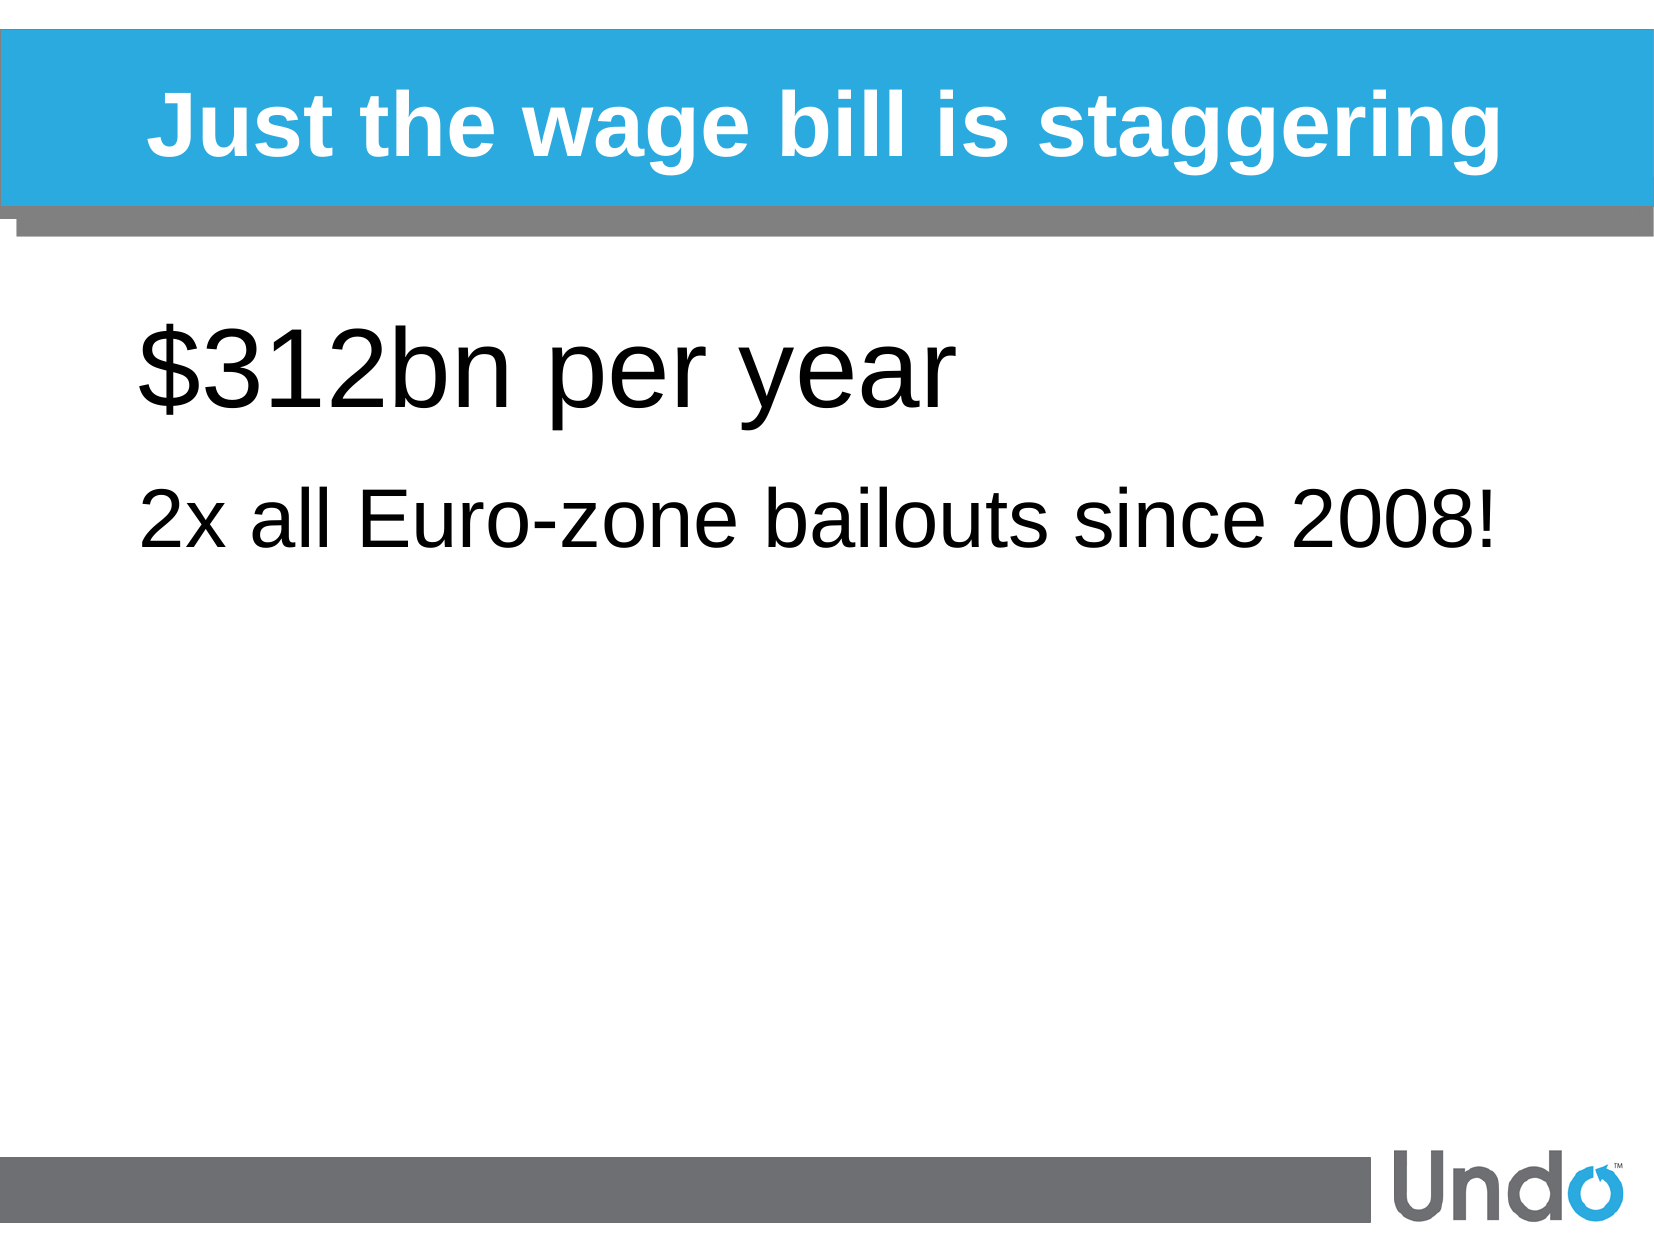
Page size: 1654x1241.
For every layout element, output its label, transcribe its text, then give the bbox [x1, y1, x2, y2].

picture [1571, 1150, 1624, 1223]
title Just the wage bill is staggering [82, 14, 1571, 221]
list $312bn per year 2x all Euro-zone bailouts since 2008! [82, 290, 1571, 1241]
